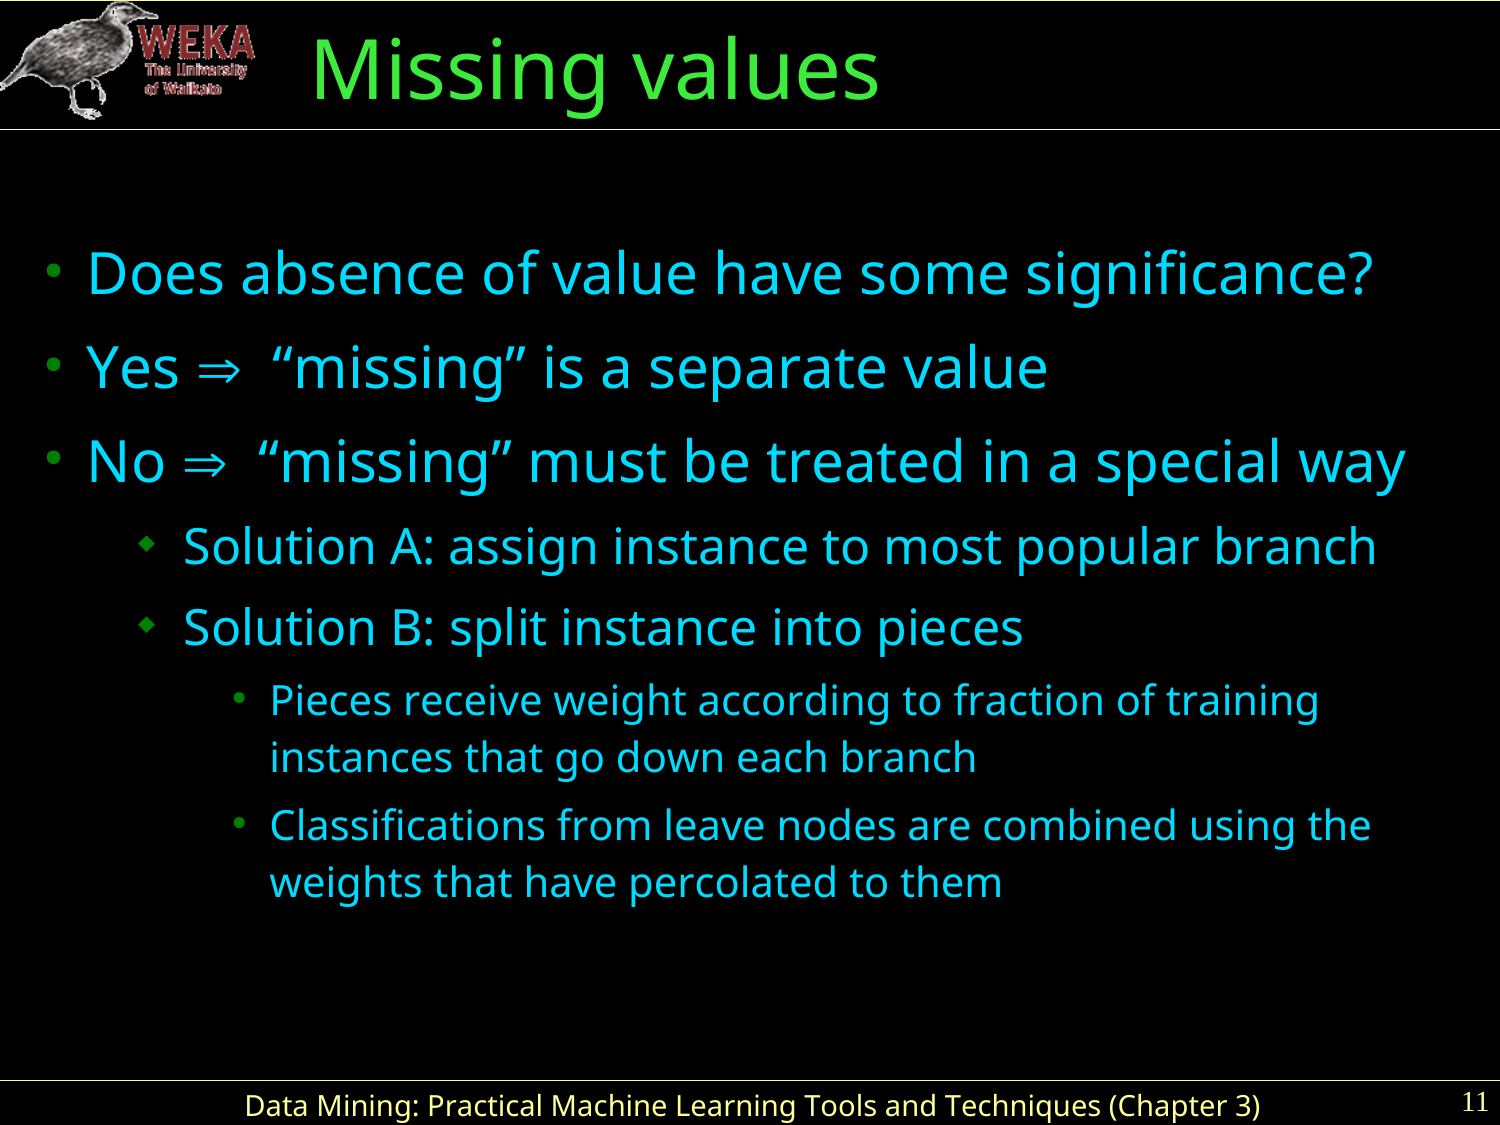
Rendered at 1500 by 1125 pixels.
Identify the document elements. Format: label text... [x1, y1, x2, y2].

picture [0, 1, 266, 129]
title Missing values [295, 0, 1500, 148]
text_box Does absence of value have some significance? Yes  “missing” is a separate value No  “missing” must be treated in a special way Solution A: assign instance to most popular branch Solution B: split instance into pieces Pieces receive weight according to fraction of training instances that go down each branch Classifications from leave nodes are combined using the weights that have percolated to them [29, 224, 1447, 901]
